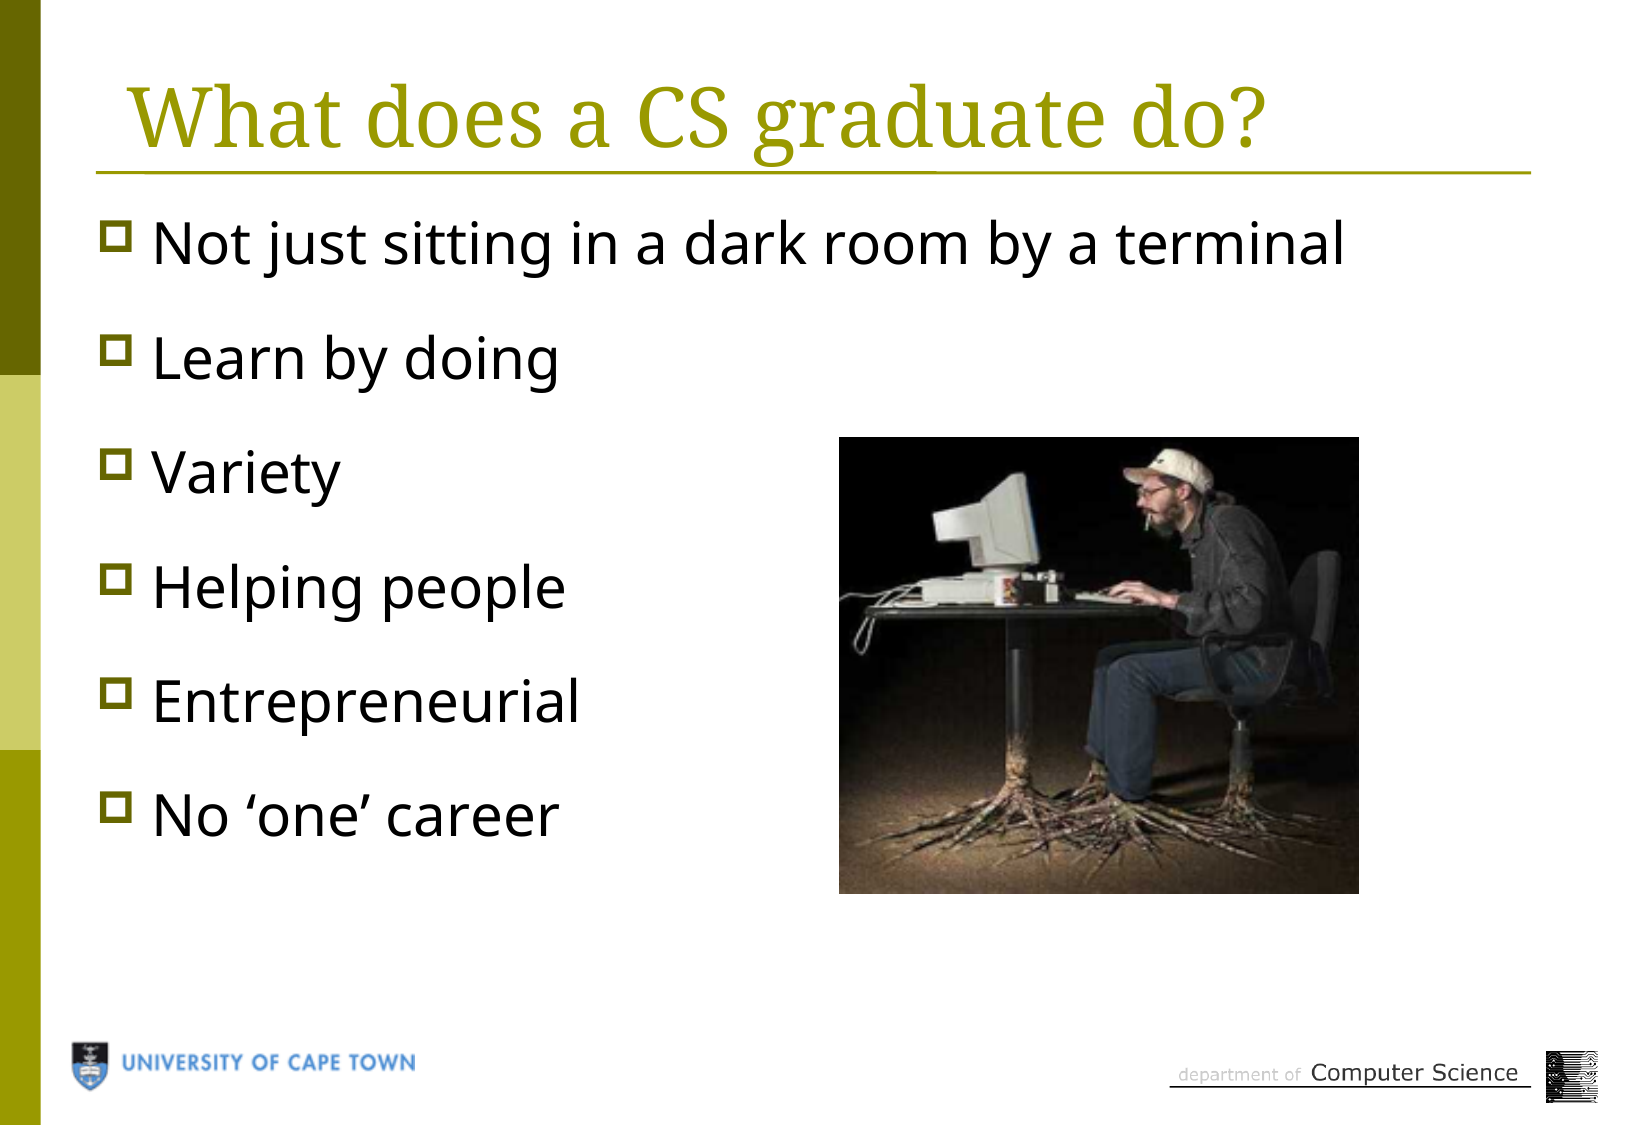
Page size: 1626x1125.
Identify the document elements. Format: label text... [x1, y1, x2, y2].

picture [1546, 1051, 1598, 1103]
picture [61, 1024, 415, 1103]
picture [1169, 1043, 1532, 1091]
picture [839, 437, 1359, 894]
list Not just sitting in a dark room by a terminal Learn by doing Variety Helping people Entrepreneurial No ‘one’ career [81, 196, 1543, 939]
title What does a CS graduate do? [81, 0, 1543, 172]
